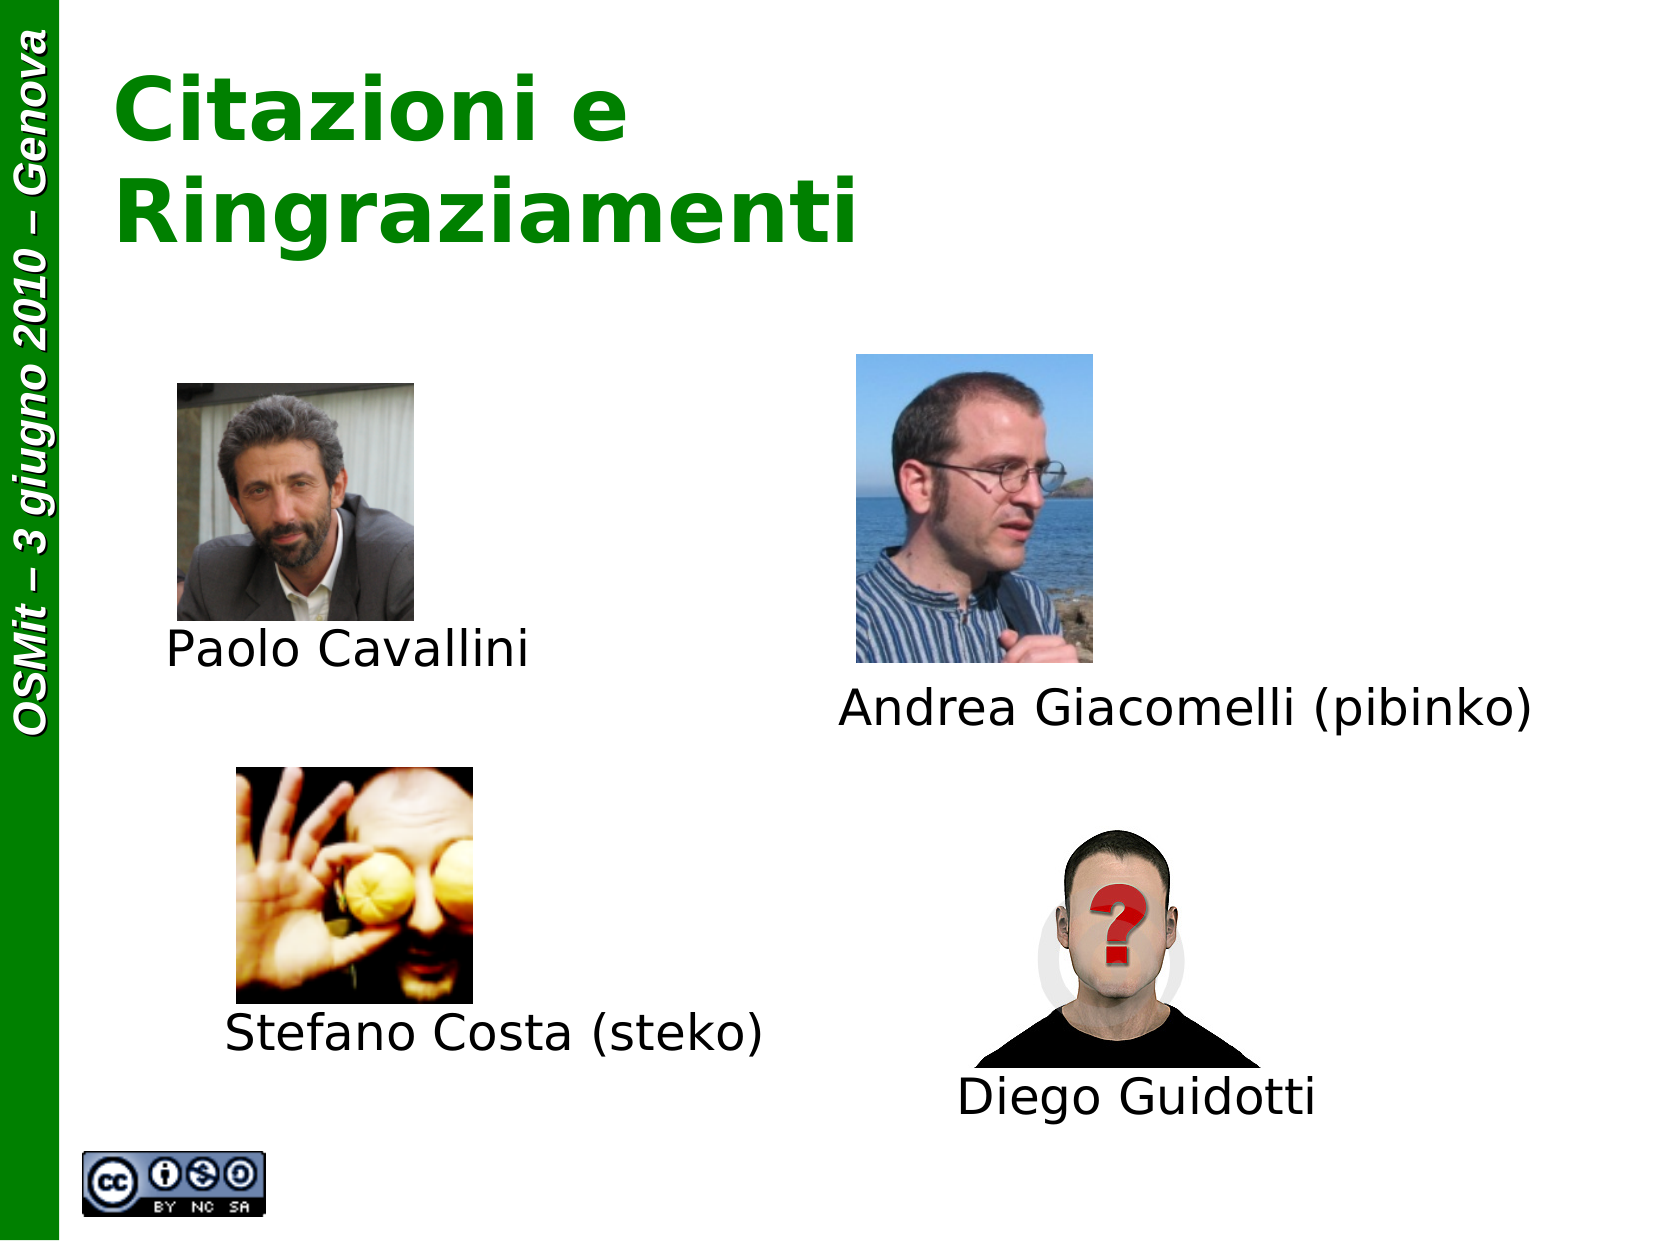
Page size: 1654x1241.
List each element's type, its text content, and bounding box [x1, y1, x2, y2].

list Paolo Cavallini [147, 620, 591, 680]
picture [968, 826, 1264, 1068]
title Citazioni e Ringraziamenti [112, 59, 1388, 264]
picture [236, 767, 473, 1004]
list Diego Guidotti [938, 1067, 1565, 1127]
picture [82, 1151, 266, 1217]
list Andrea Giacomelli (pibinko) [820, 679, 1595, 739]
picture [856, 354, 1093, 663]
list Stefano Costa (steko) [206, 1003, 833, 1063]
picture [177, 383, 414, 621]
